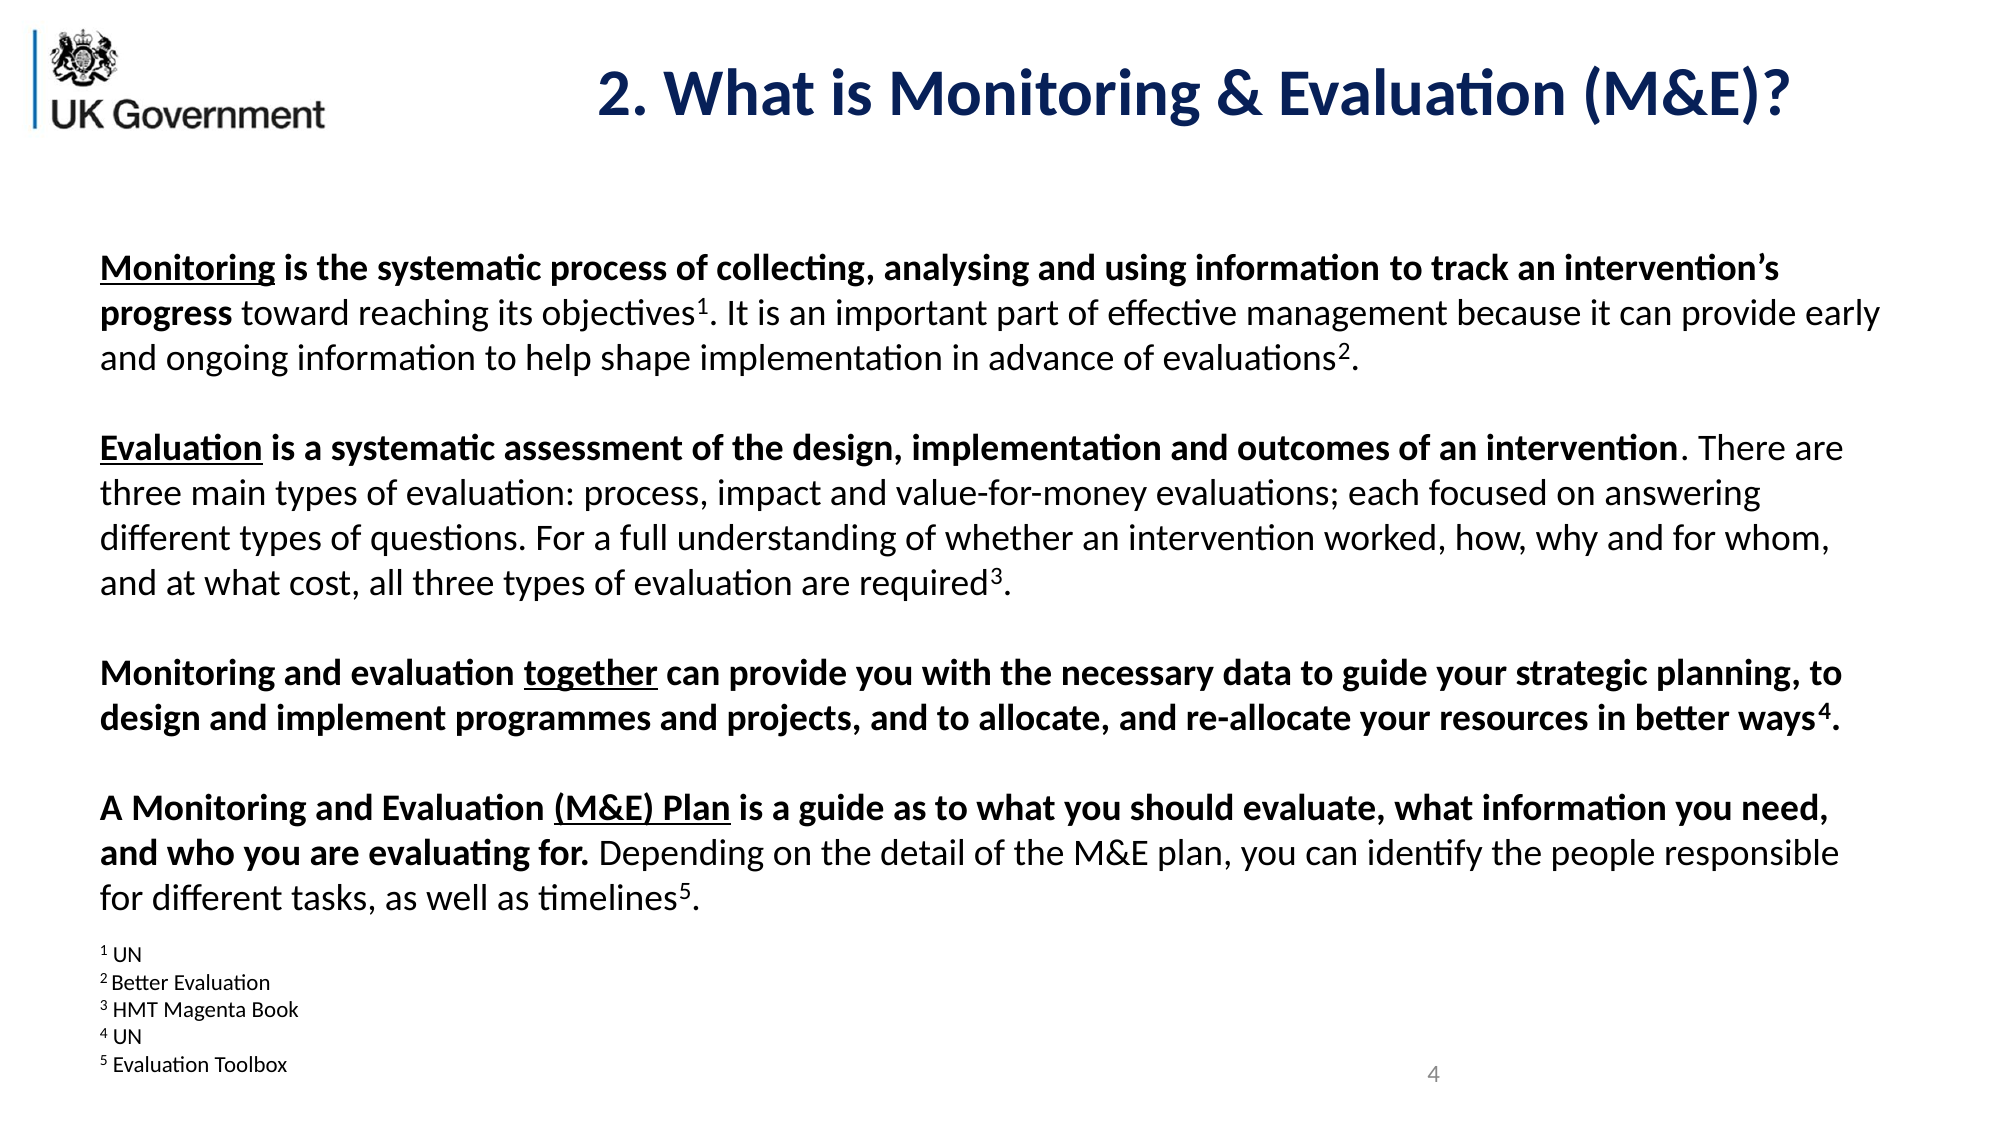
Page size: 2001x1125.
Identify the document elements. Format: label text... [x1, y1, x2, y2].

text_box 1 UN 2 Better Evaluation 3 HMT Magenta Book 4 UN 5 Evaluation Toolbox [84, 932, 374, 1087]
text_box 2. What is Monitoring & Evaluation (M&E)? [582, 41, 1911, 138]
text_box Monitoring is the systematic process of collecting, analysing and using information to track an intervention’s progress toward reaching its objectives1. It is an important part of effective management because it can provide early and ongoing information to help shape implementation in advance of evaluations2. Evaluation is a systematic assessment of the design, implementation and outcomes of an intervention. There are three main types of evaluation: process, impact and value-for-money evaluations; each focused on answering different types of questions. For a full understanding of whether an intervention worked, how, why and for whom, and at what cost, all three types of evaluation are required3. Monitoring and evaluation together can provide you with the necessary data to guide your strategic planning, to design and implement programmes and projects, and to allocate, and re-allocate your resources in better ways4. A Monitoring and Evaluation (M&E) Plan is a guide as to what you should evaluate, what information you need, and who you are evaluating for. Depending on the detail of the M&E plan, you can identify the people responsible for different tasks, as well as timelines5. [84, 235, 1898, 933]
text_box 4 [1412, 1042, 1863, 1103]
picture [19, 0, 363, 138]
